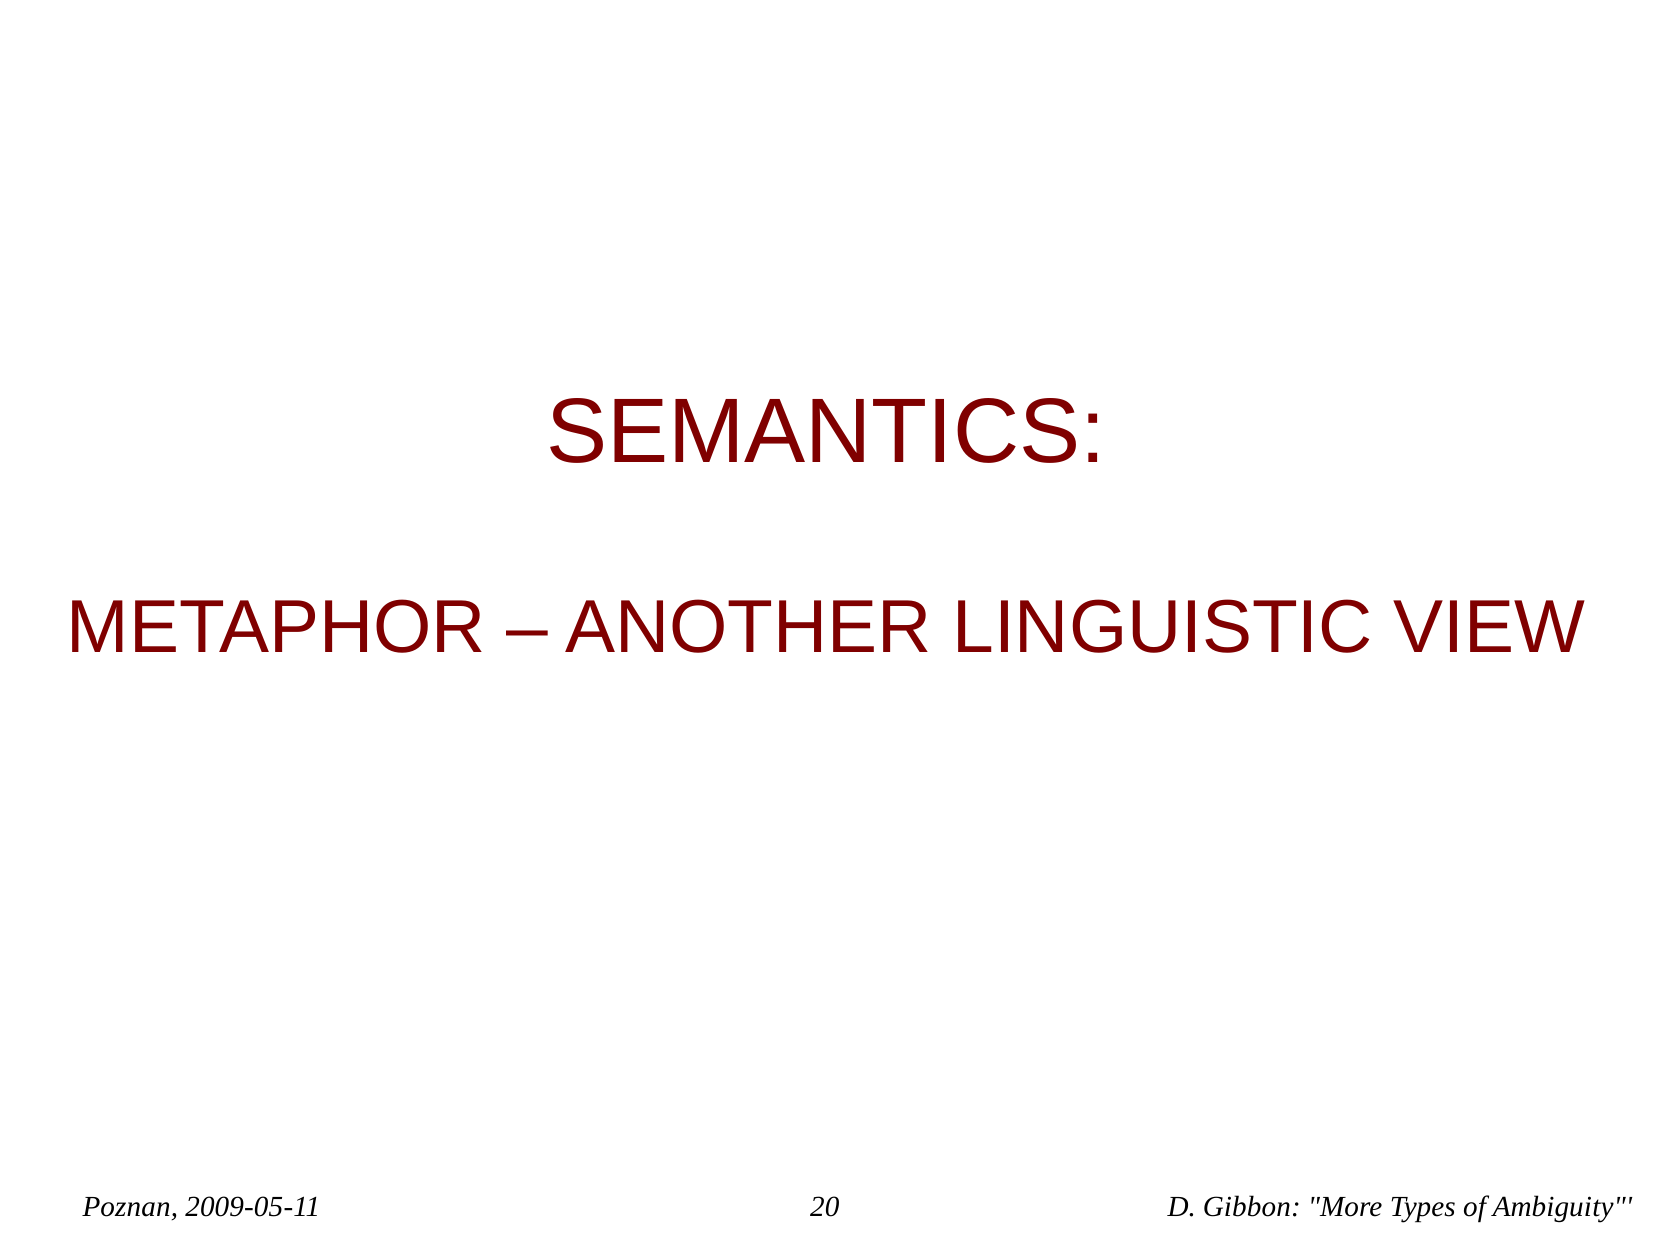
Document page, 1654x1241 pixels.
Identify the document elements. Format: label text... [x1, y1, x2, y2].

title SEMANTICS: METAPHOR – ANOTHER LINGUISTIC VIEW [0, 379, 1653, 669]
